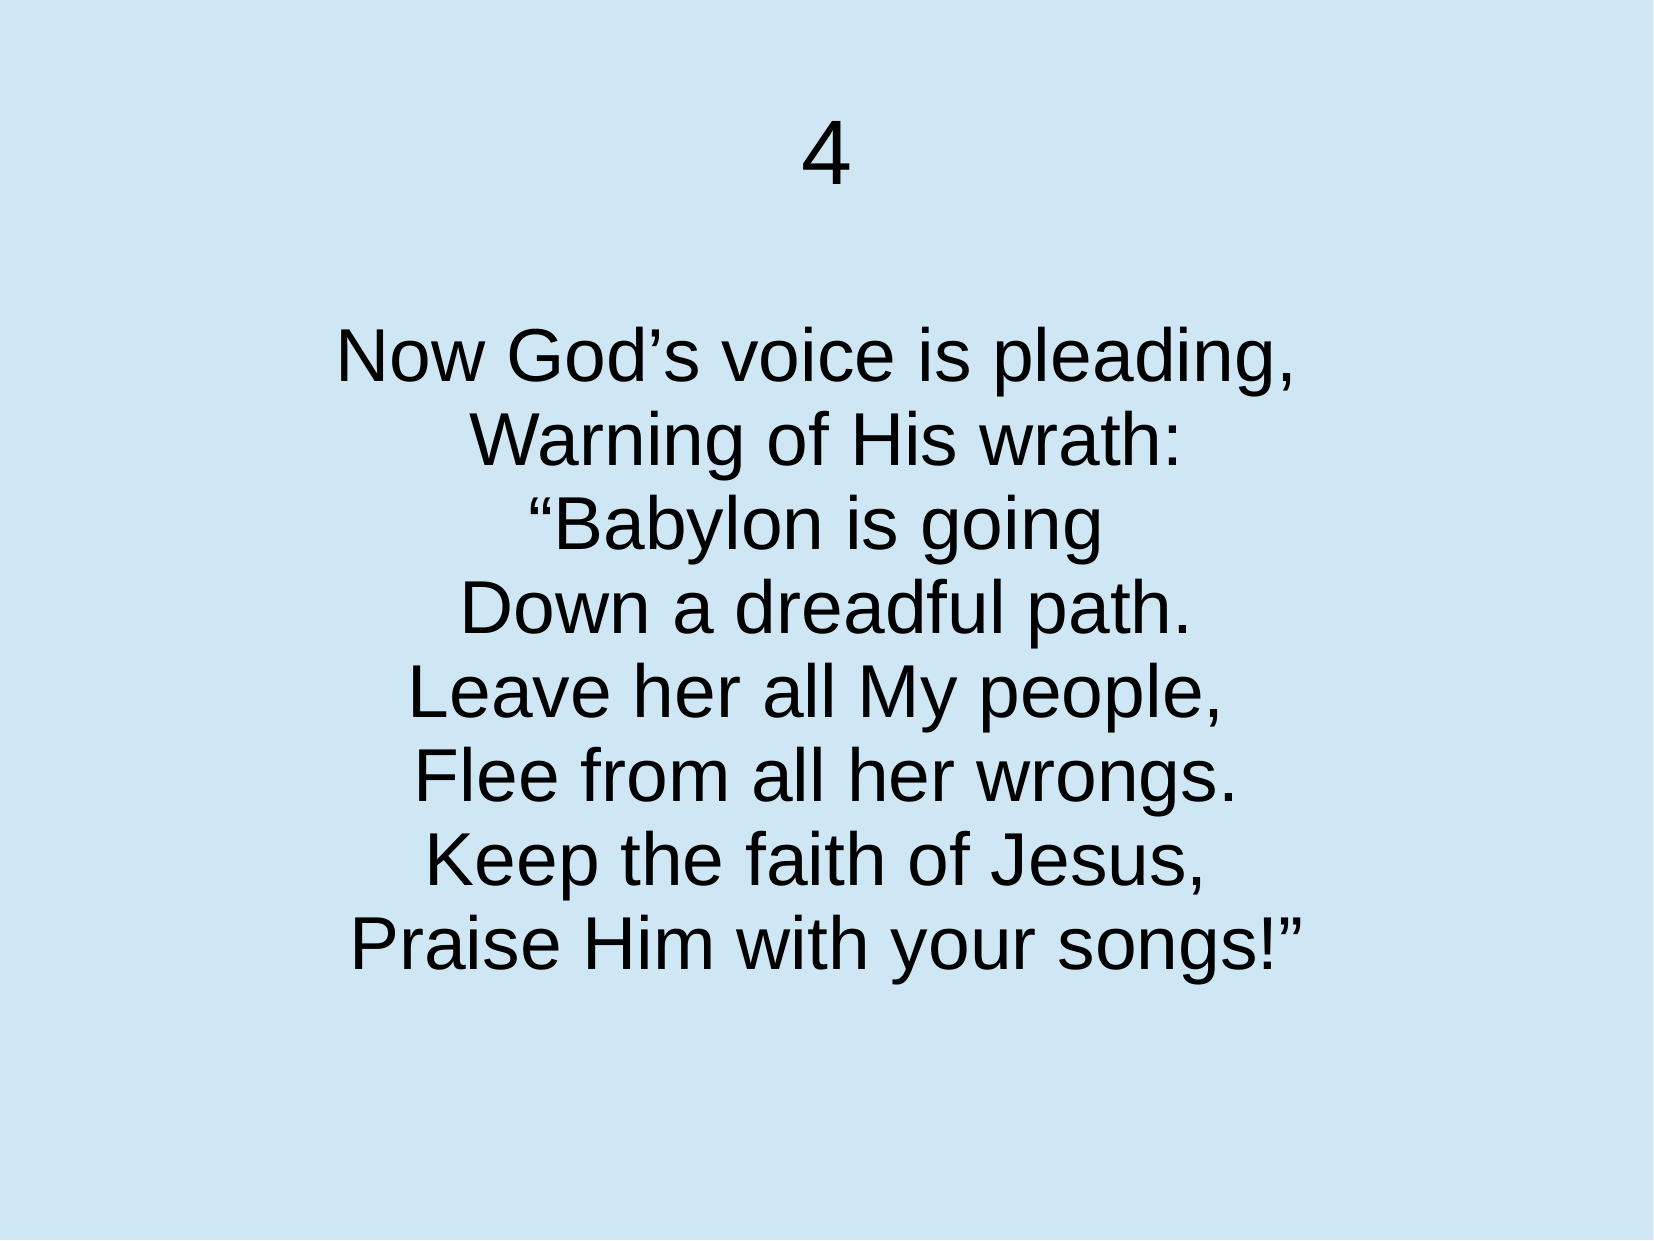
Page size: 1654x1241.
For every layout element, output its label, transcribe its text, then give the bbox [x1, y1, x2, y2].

subtitle Now God’s voice is pleading, Warning of His wrath: “Babylon is going Down a dreadful path. Leave her all My people, Flee from all her wrongs. Keep the faith of Jesus, Praise Him with your songs!” [82, 290, 1571, 1010]
title 4 [82, 49, 1571, 257]
